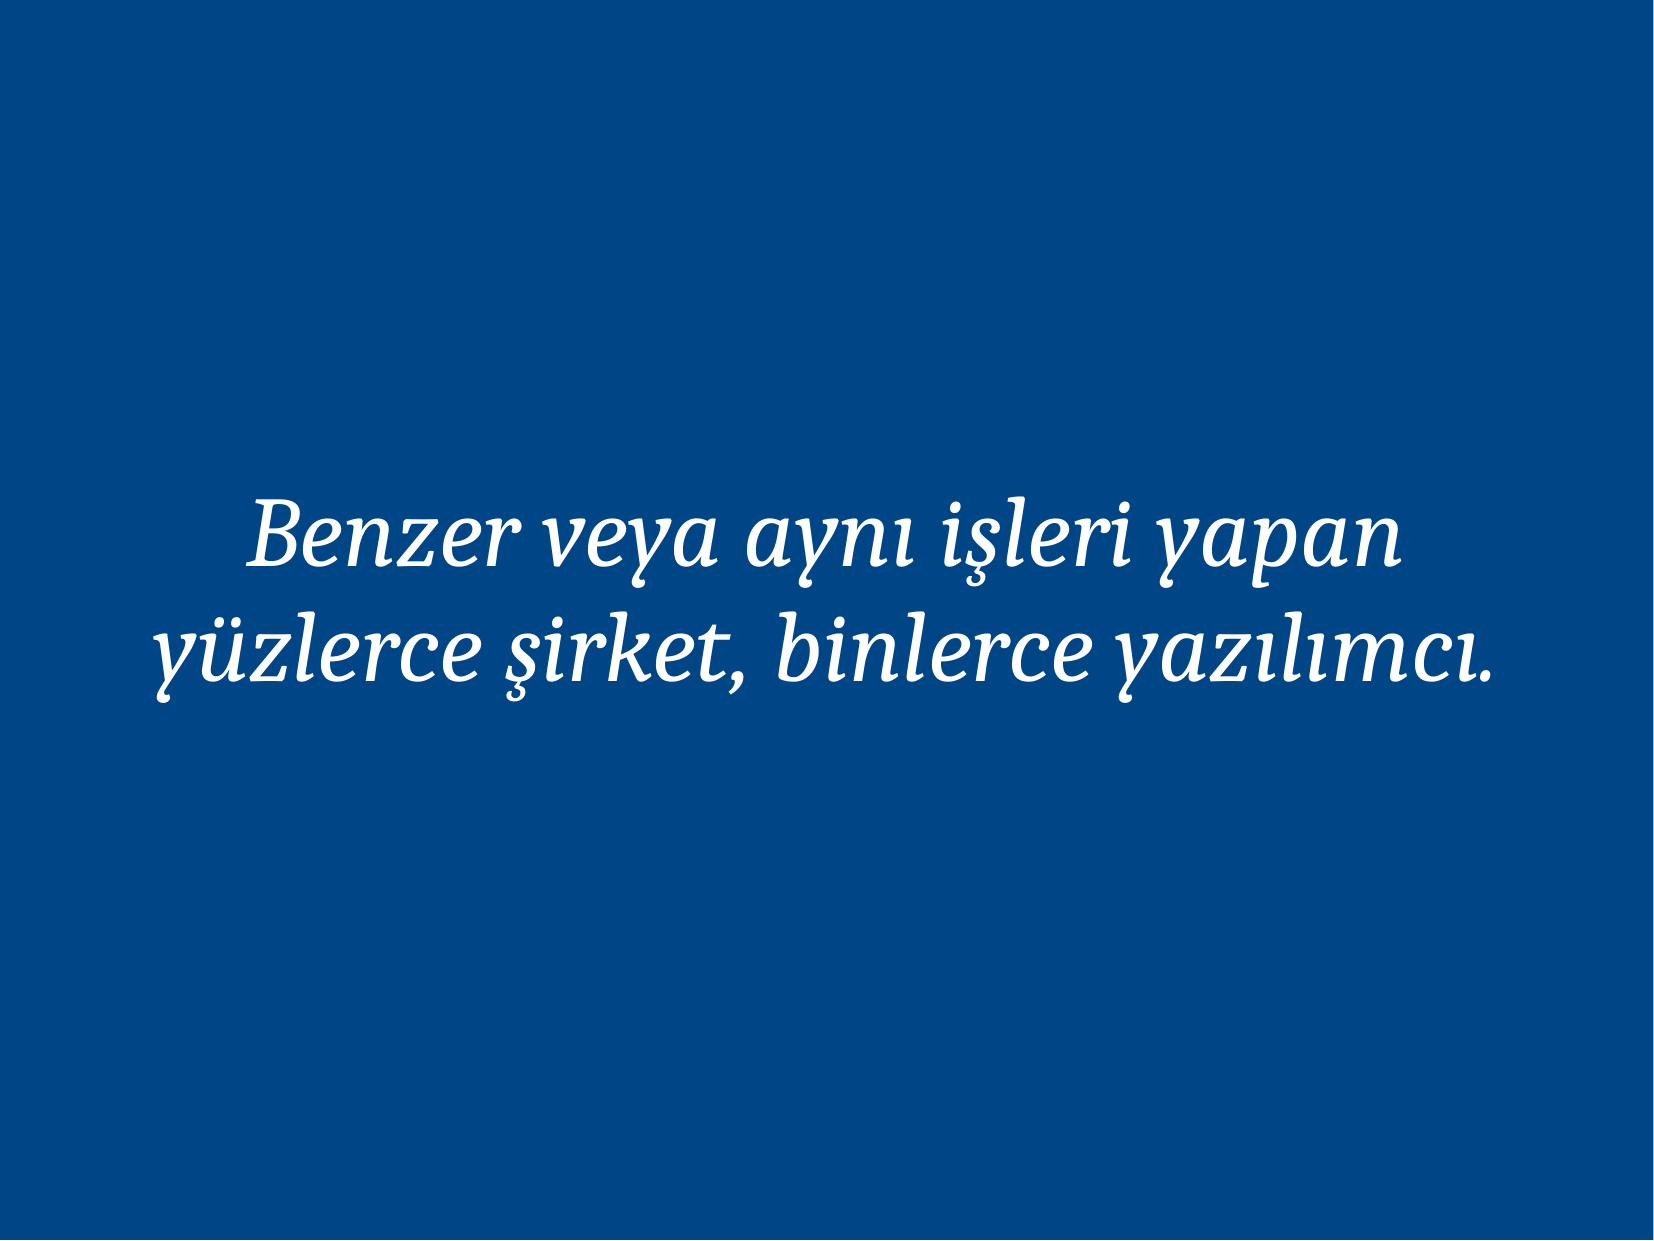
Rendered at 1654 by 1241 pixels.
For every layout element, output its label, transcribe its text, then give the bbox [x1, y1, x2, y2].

title Benzer veya aynı işleri yapan yüzlerce şirket, binlerce yazılımcı. [82, 179, 1571, 1004]
